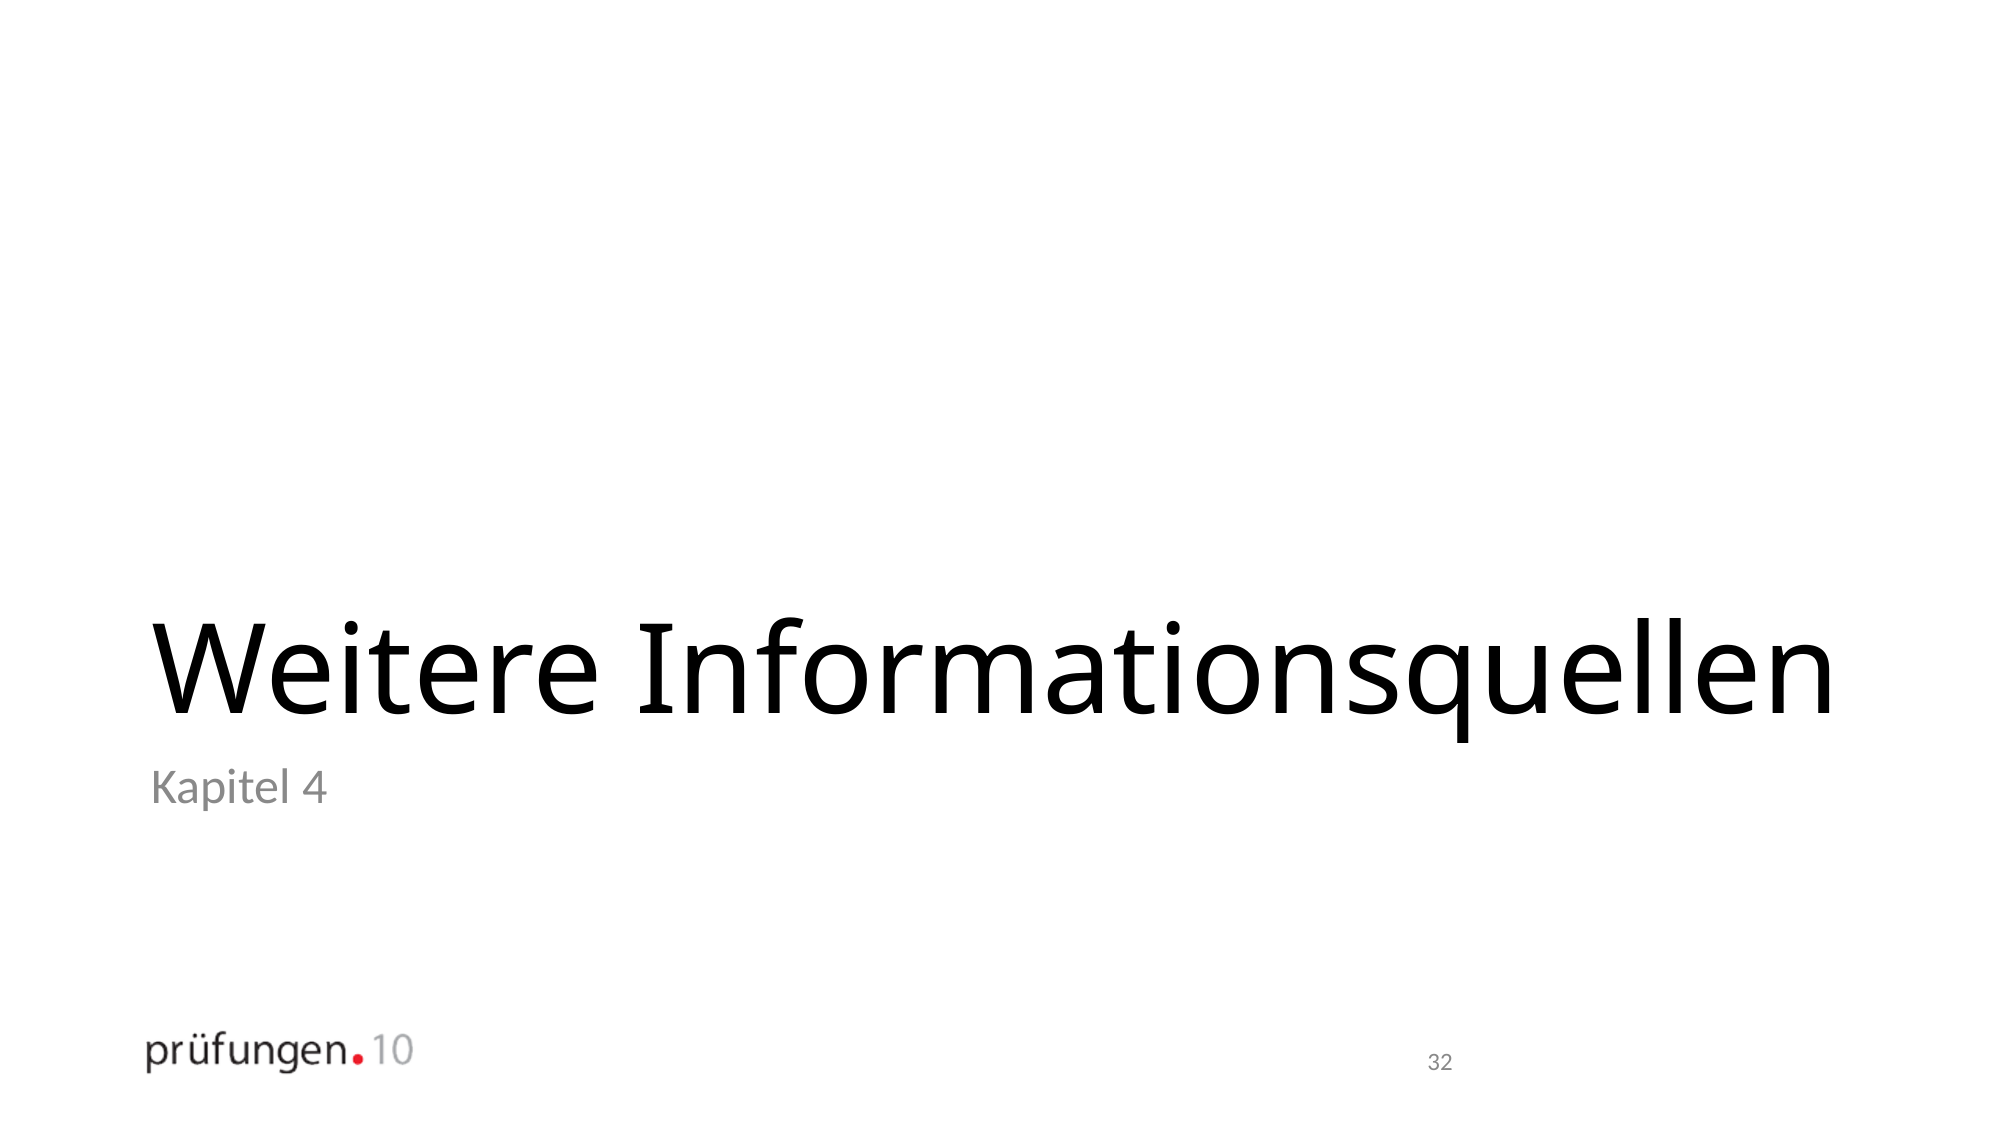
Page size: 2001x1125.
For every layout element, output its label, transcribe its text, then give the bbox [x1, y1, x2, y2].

list Kapitel 4 [136, 752, 979, 999]
title Weitere Informationsquellen [136, 280, 1862, 749]
text_box <Foliennummer> [1412, 1030, 1863, 1091]
picture [137, 1023, 423, 1080]
